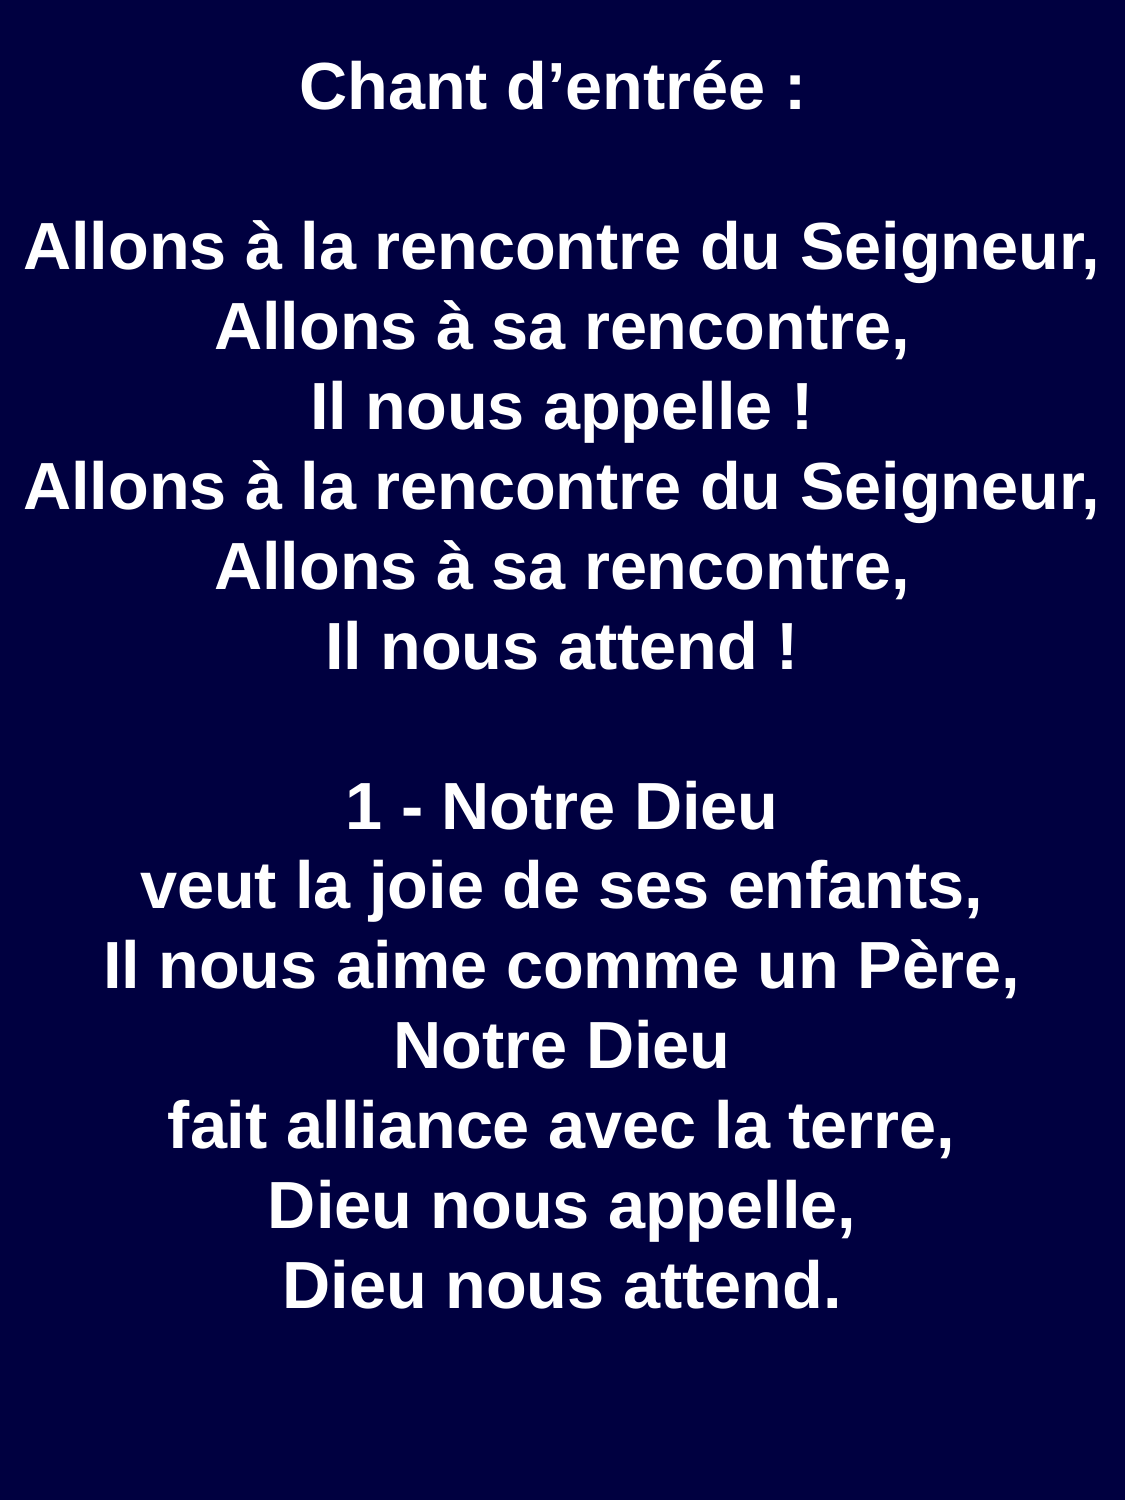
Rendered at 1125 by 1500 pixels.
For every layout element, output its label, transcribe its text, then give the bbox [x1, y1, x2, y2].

text_box Chant d’entrée : Allons à la rencontre du Seigneur, Allons à sa rencontre, Il nous appelle ! Allons à la rencontre du Seigneur, Allons à sa rencontre, Il nous attend ! 1 - Notre Dieu veut la joie de ses enfants, Il nous aime comme un Père, Notre Dieu fait alliance avec la terre, Dieu nous appelle, Dieu nous attend. [0, 35, 1125, 1500]
